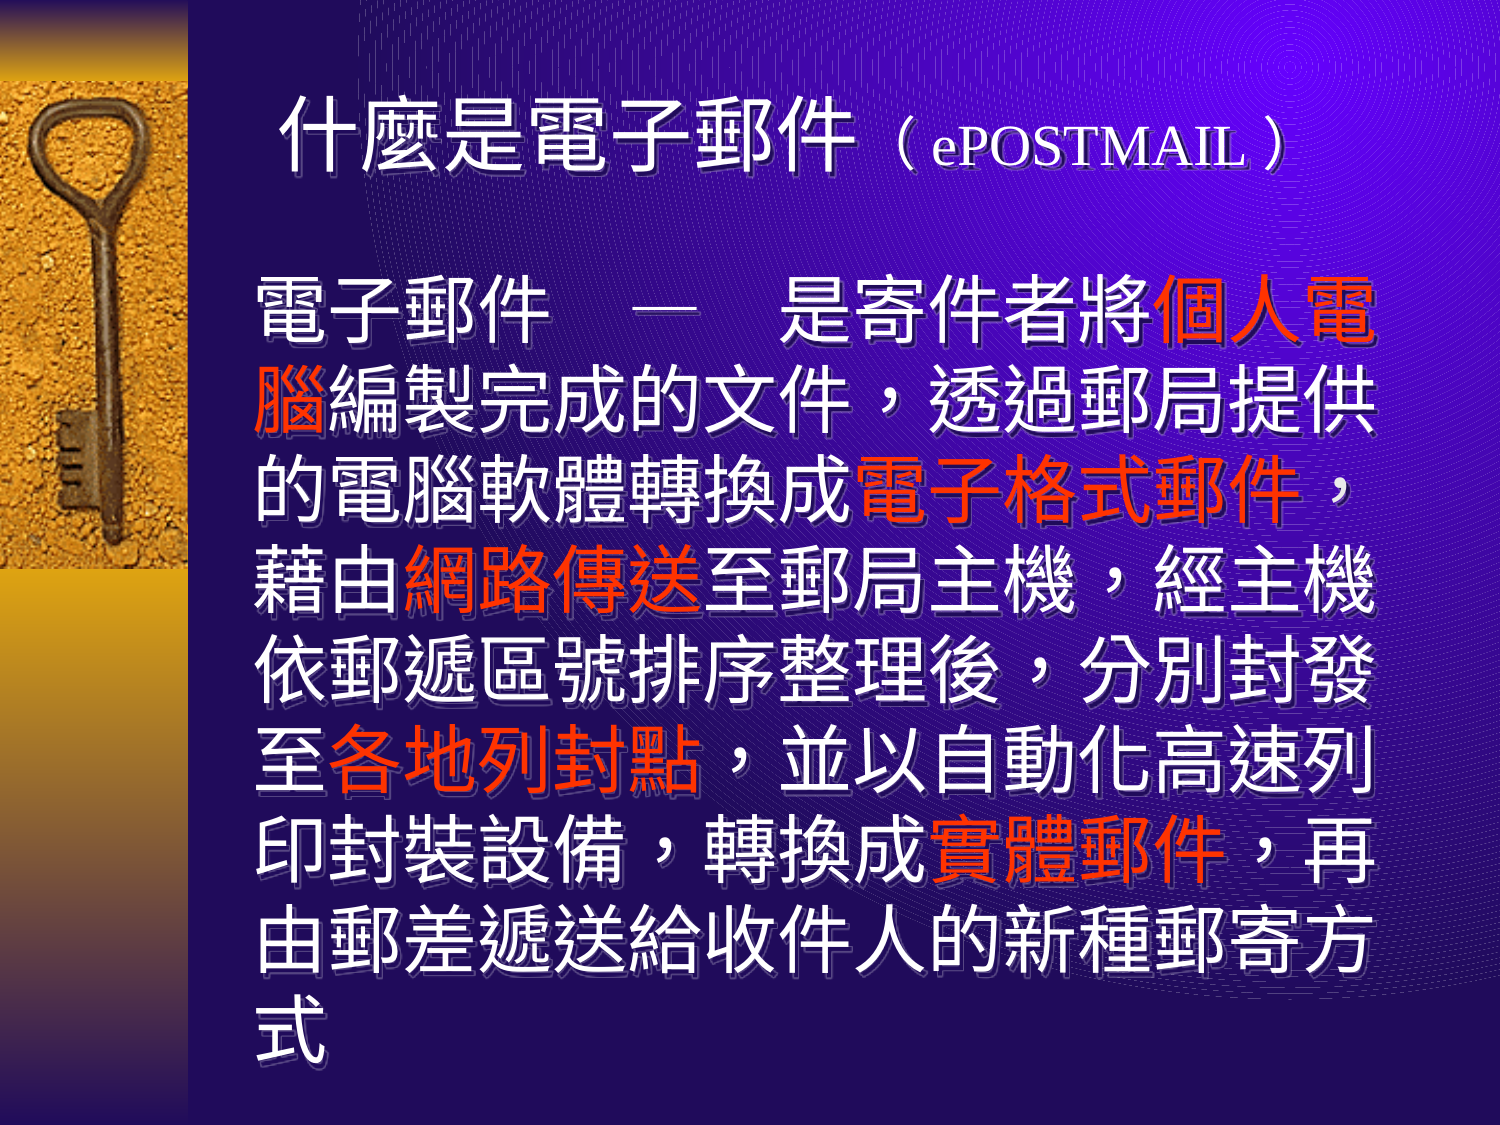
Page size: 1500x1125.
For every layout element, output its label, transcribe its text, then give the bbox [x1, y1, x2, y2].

text_box 什麼是電子郵件（ePOSTMAIL） 電子郵件 — 是寄件者將個人電腦編製完成的文件，透過郵局提供的電腦軟體轉換成電子格式郵件，藉由網路傳送至郵局主機，經主機依郵遞區號排序整理後，分別封發至各地列封點，並以自動化高速列印封裝設備，轉換成實體郵件，再由郵差遞送給收件人的新種郵寄方式 [238, 75, 1450, 1125]
